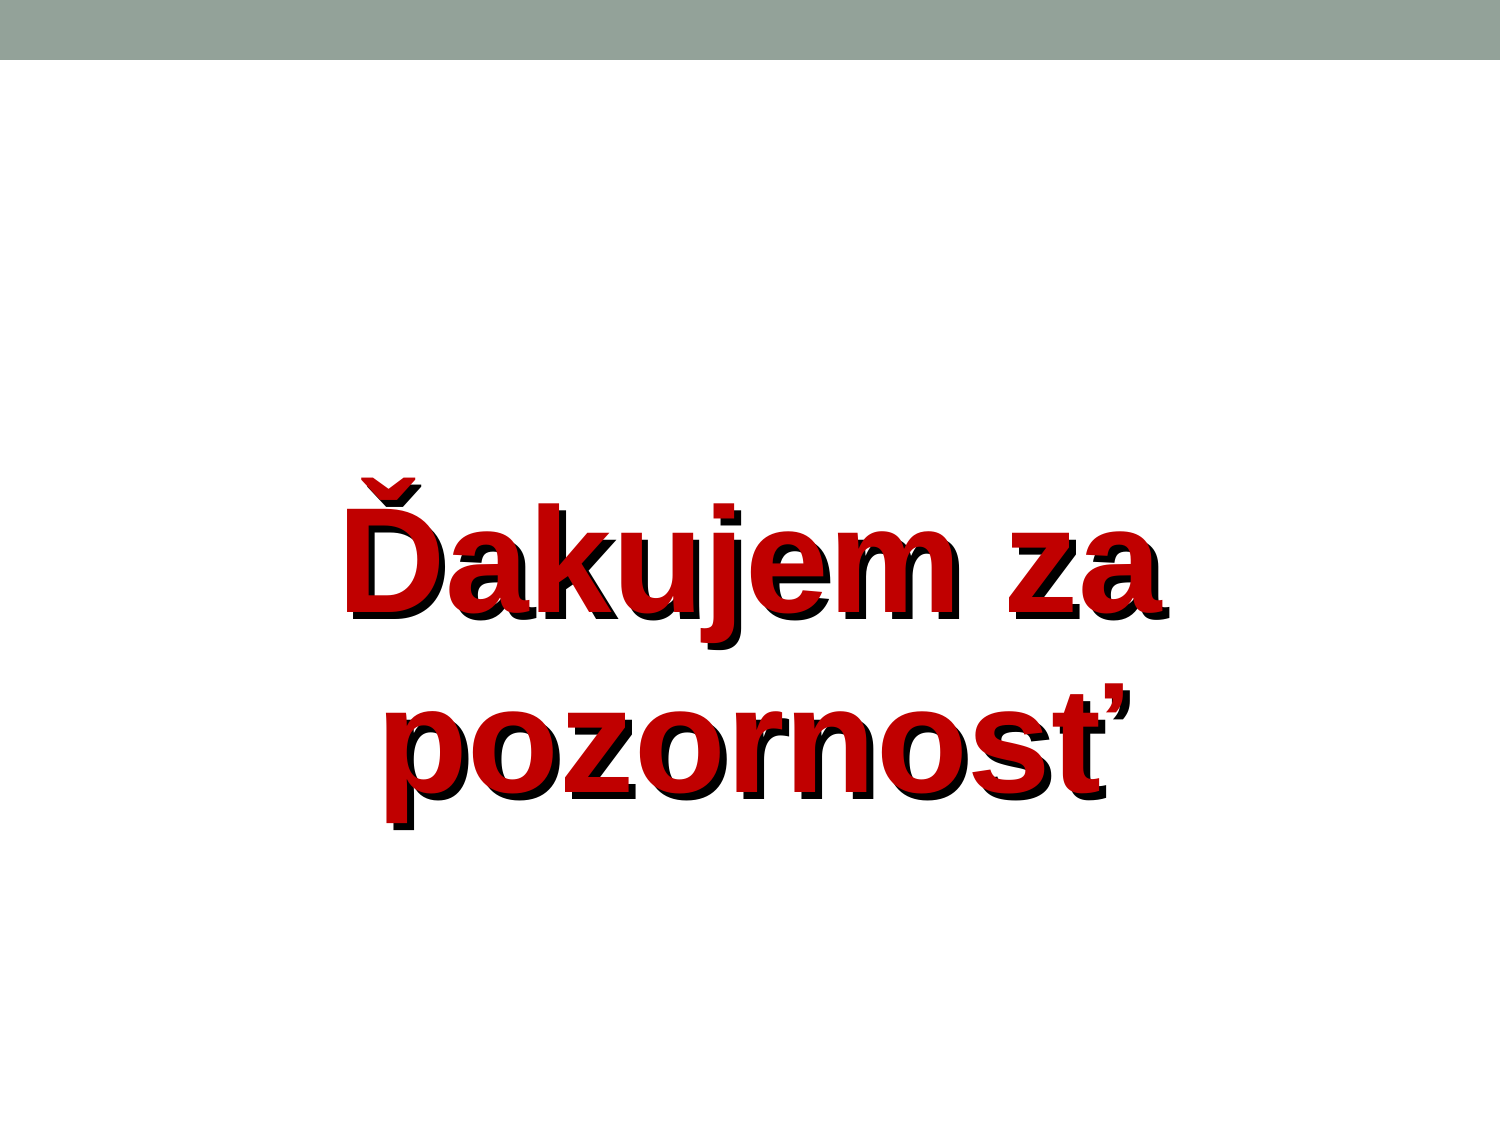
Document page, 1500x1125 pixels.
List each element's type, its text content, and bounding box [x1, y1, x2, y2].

list Ďakujem za pozornosť [75, 262, 1426, 1063]
